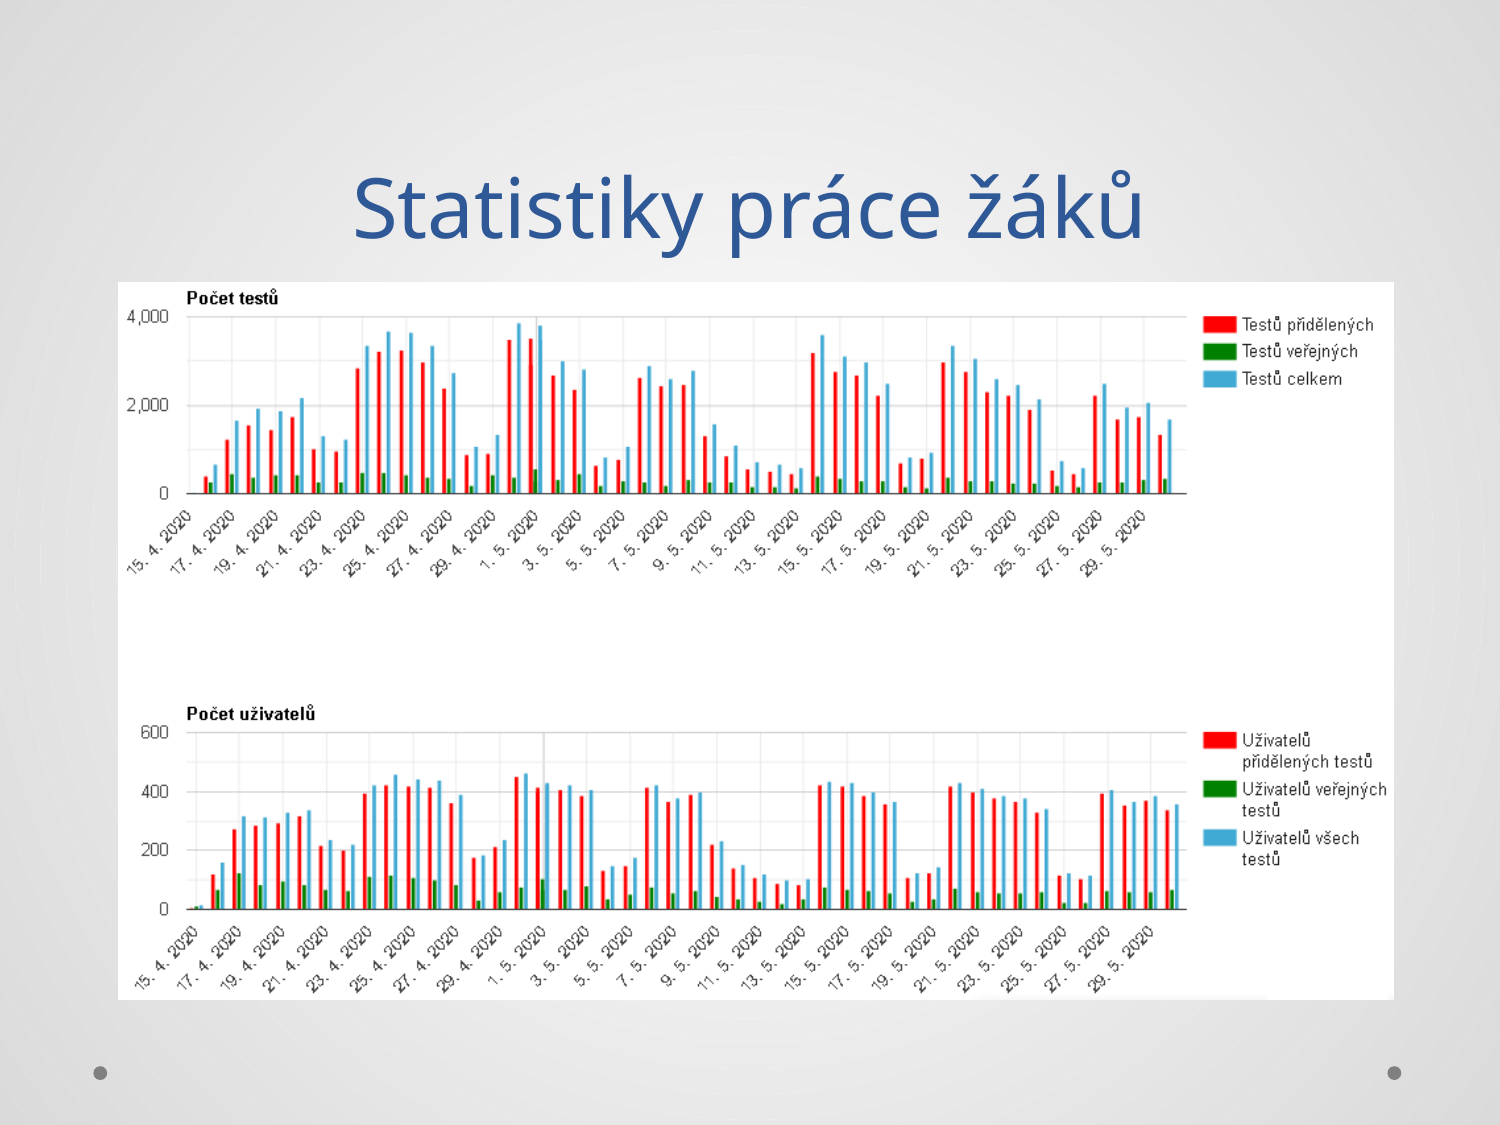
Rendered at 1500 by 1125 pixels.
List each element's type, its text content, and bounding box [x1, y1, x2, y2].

picture [118, 282, 1394, 1000]
title Statistiky práce žáků [75, 0, 1425, 263]
